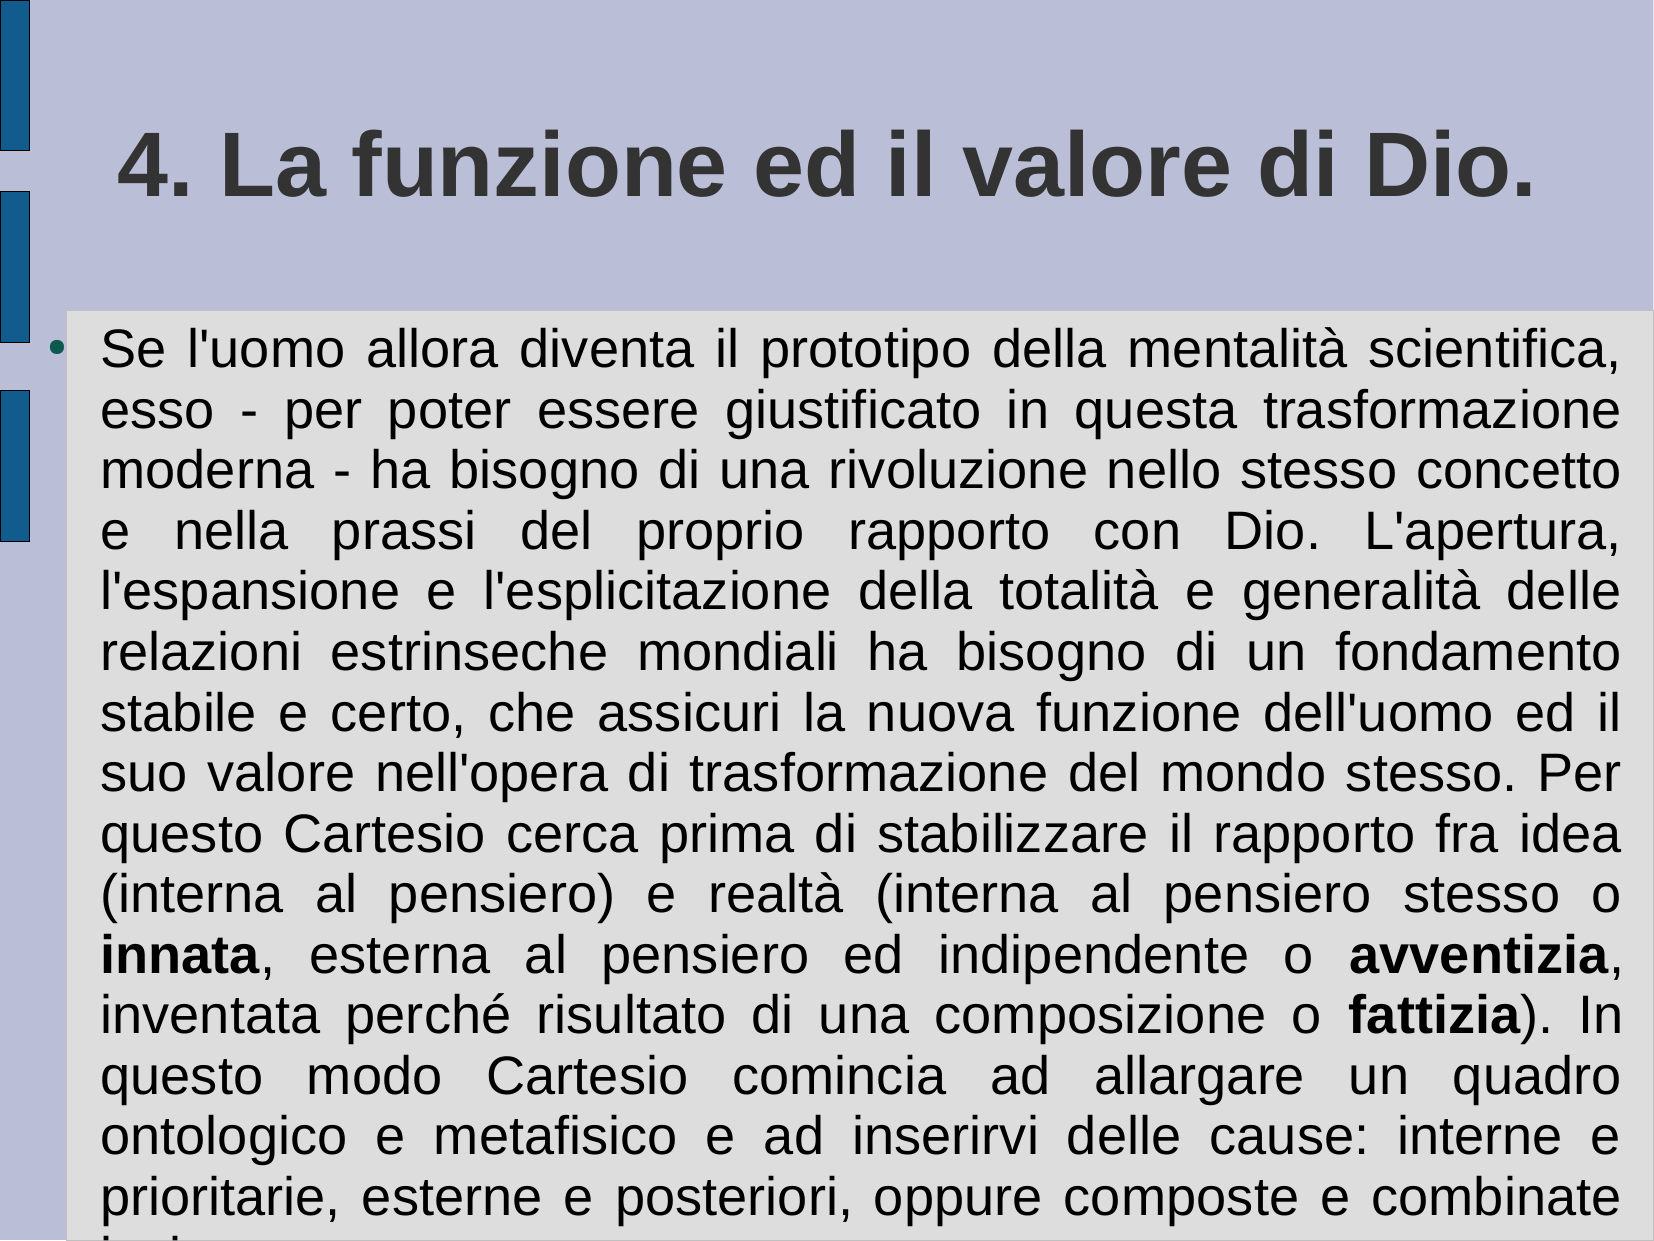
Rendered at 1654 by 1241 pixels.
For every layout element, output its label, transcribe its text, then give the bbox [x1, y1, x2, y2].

title 4. La funzione ed il valore di Dio. [92, 61, 1565, 269]
list Se l'uomo allora diventa il prototipo della mentalità scientifica, esso - per poter essere giustificato in questa trasformazione moderna - ha bisogno di una rivoluzione nello stesso concetto e nella prassi del proprio rapporto con Dio. L'apertura, l'espansione e l'esplicitazione della totalità e generalità delle relazioni estrinseche mondiali ha bisogno di un fondamento stabile e certo, che assicuri la nuova funzione dell'uomo ed il suo valore nell'opera di trasformazione del mondo stesso. Per questo Cartesio cerca prima di stabilizzare il rapporto fra idea (interna al pensiero) e realtà (interna al pensiero stesso o innata, esterna al pensiero ed indipendente o avventizia, inventata perché risultato di una composizione o fattizia). In questo modo Cartesio comincia ad allargare un quadro ontologico e metafisico e ad inserirvi delle cause: interne e prioritarie, esterne e posteriori, oppure composte e combinate insieme. [29, 318, 1625, 1233]
